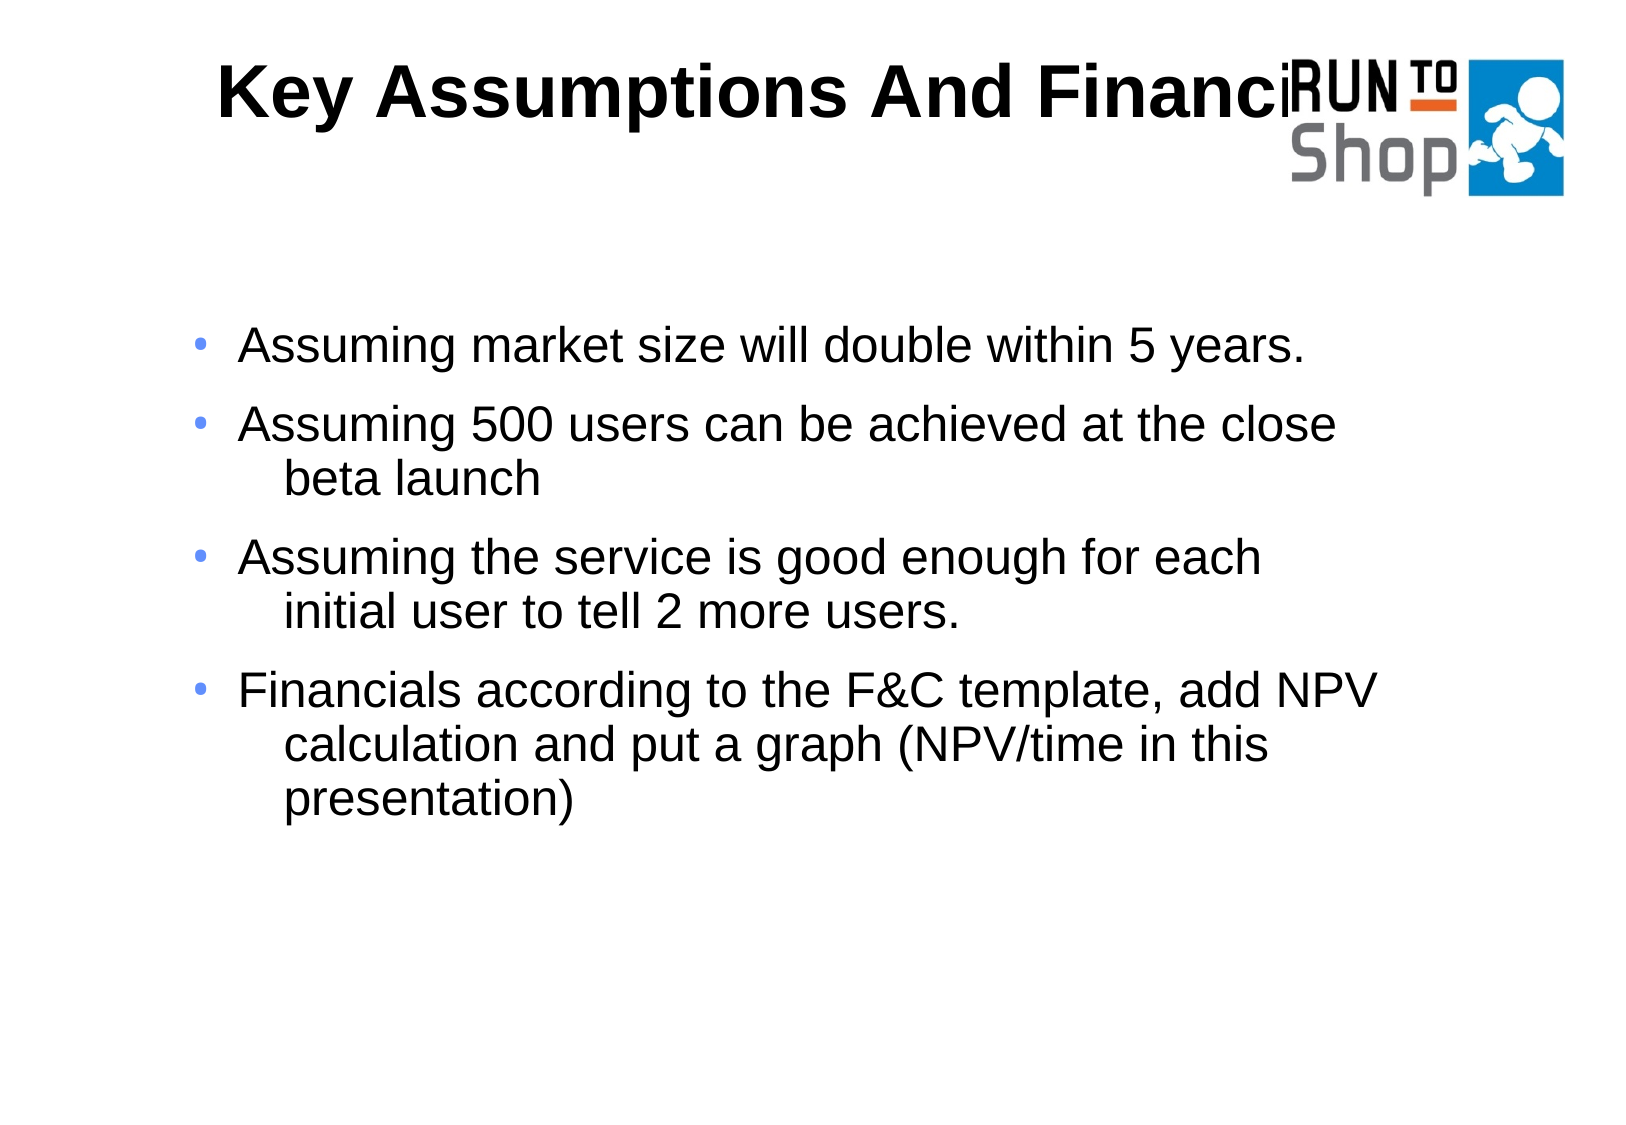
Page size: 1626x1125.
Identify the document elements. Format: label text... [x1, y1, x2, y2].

title Key Assumptions And Financials [75, 37, 1545, 150]
list Assuming market size will double within 5 years. Assuming 500 users can be achieved at the close beta launch Assuming the service is good enough for each initial user to tell 2 more users. Financials according to the F&C template, add NPV calculation and put a graph (NPV/time in this presentation) [176, 312, 1396, 877]
picture [1288, 58, 1565, 198]
